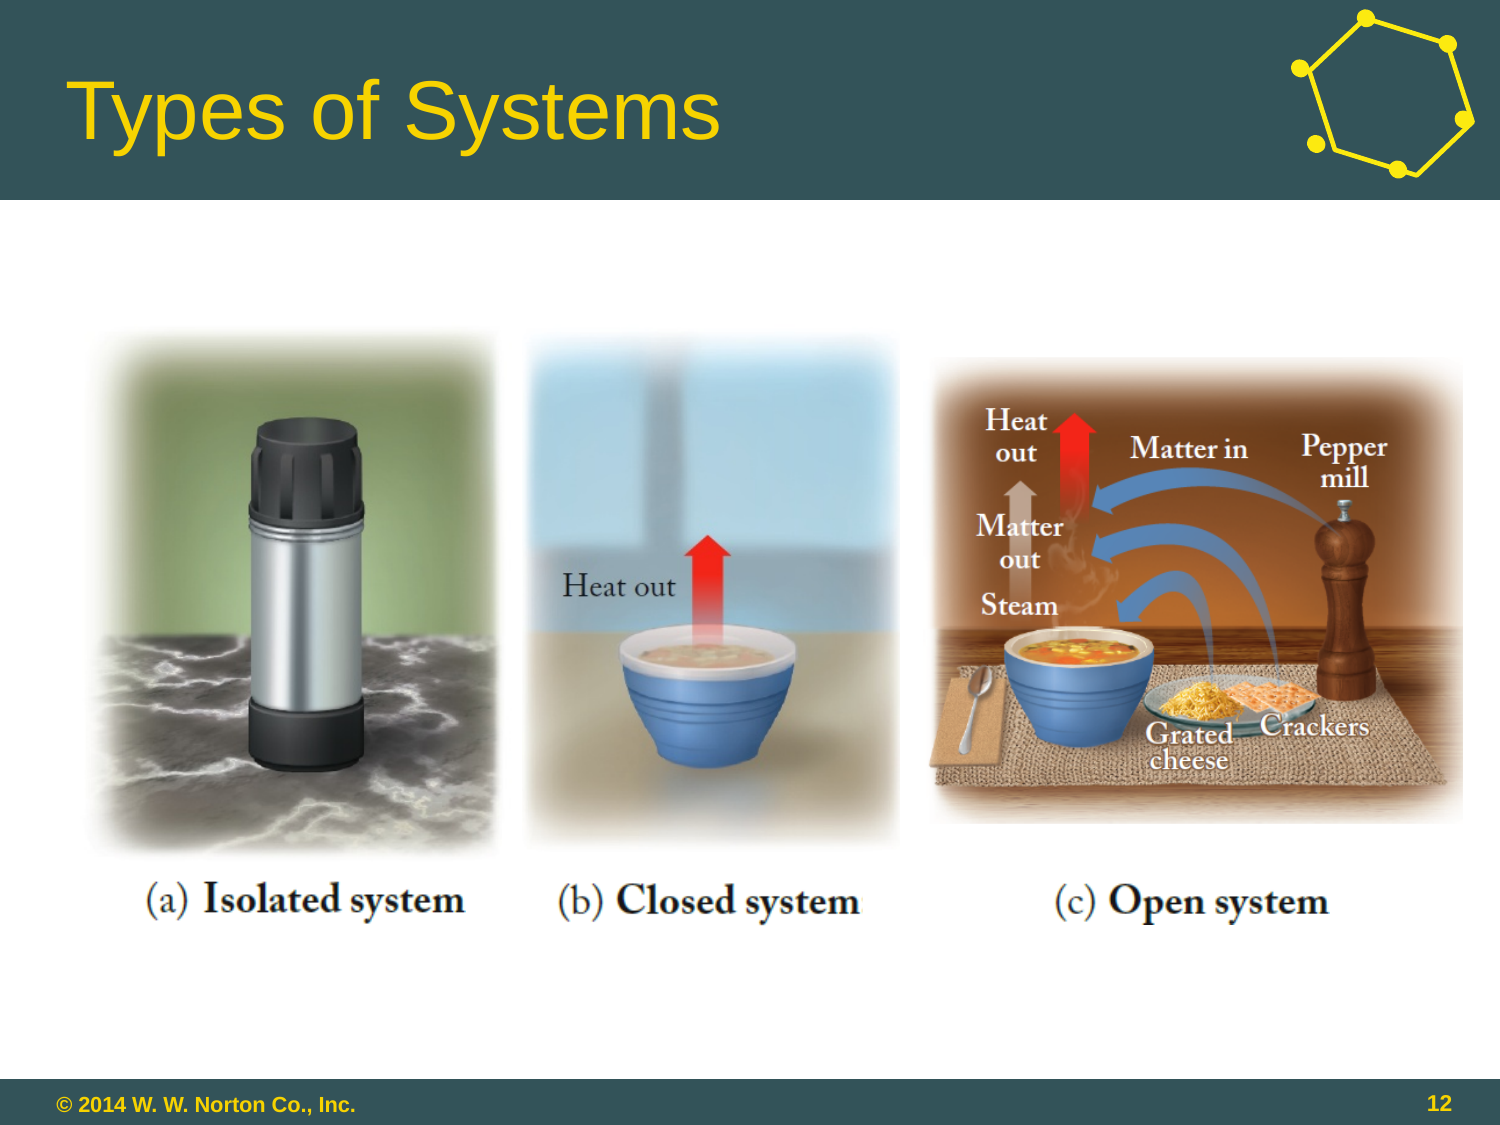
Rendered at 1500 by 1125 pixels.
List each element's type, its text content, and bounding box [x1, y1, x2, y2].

picture [75, 322, 513, 863]
title Types of Systems [50, 24, 1325, 188]
picture [137, 874, 466, 927]
picture [922, 356, 1463, 825]
picture [1050, 881, 1330, 925]
picture [522, 324, 900, 853]
picture [549, 879, 863, 938]
slide_number <number> [1408, 1085, 1468, 1120]
